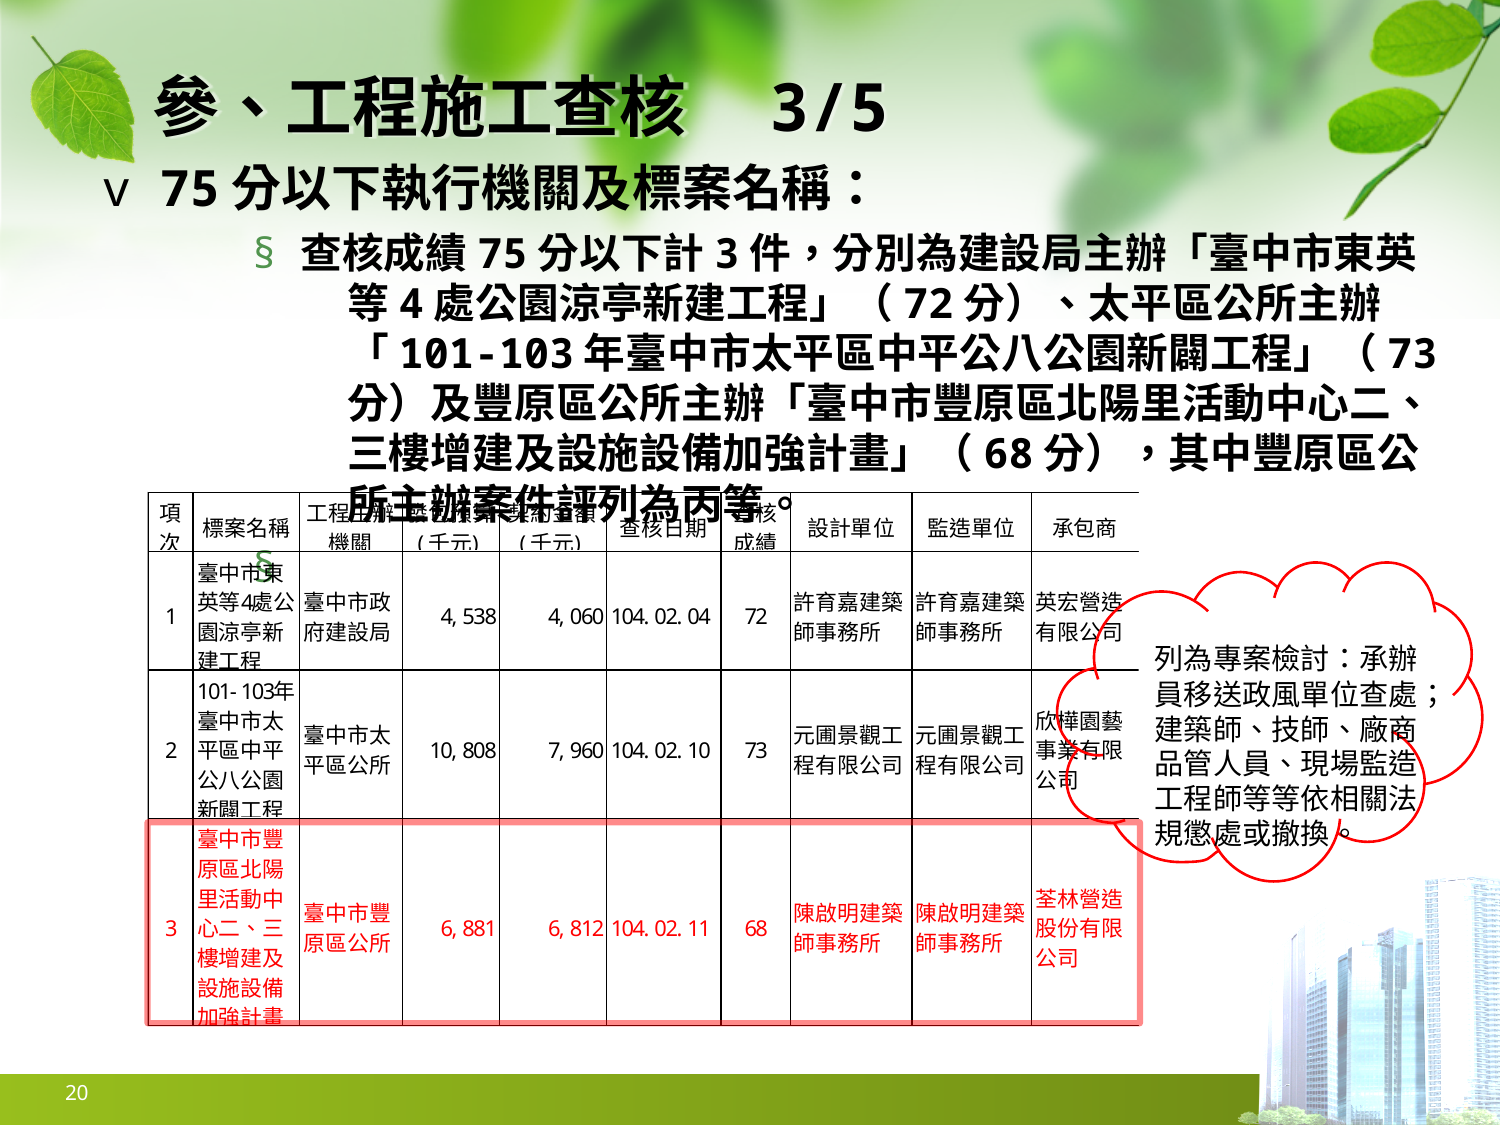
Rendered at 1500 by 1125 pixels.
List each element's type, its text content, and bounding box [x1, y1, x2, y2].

picture [147, 491, 1140, 819]
text_box 列為專案檢討：承辦員移送政風單位查處；建築師、技師、廠商品管人員、現場監造工程師等等依相關法規懲處或撤換。 [1139, 633, 1459, 861]
title 參、工程施工查核 3/5 [137, 57, 1325, 149]
list 75分以下執行機關及標案名稱： 查核成績75分以下計3件，分別為建設局主辦「臺中市東英等4處公園涼亭新建工程」（72分）、太平區公所主辦「101-103年臺中市太平區中平公八公園新闢工程」（73分）及豐原區公所主辦「臺中市豐原區北陽里活動中心二、三樓增建及設施設備加強計畫」（68分），其中豐原區公所主辦案件評列為丙等。 [88, 149, 1459, 1047]
text_box 20 [50, 1072, 138, 1113]
picture [151, 826, 1136, 1020]
picture [1059, 598, 1140, 819]
picture [1119, 826, 1136, 845]
list 75分以下執行機關及標案名稱： 查核成績75分以下計3件，分別為建設局主辦「臺中市東英等4處公園涼亭新建工程」（72分）、太平區公所主辦「101-103年臺中市太平區中平公八公園新闢工程」（73分）及豐原區公所主辦「臺中市豐原區北陽里活動中心二、三樓增建及設施設備加強計畫」（68分），其中豐原區公所主辦案件評列為丙等。 [1140, 564, 1459, 633]
